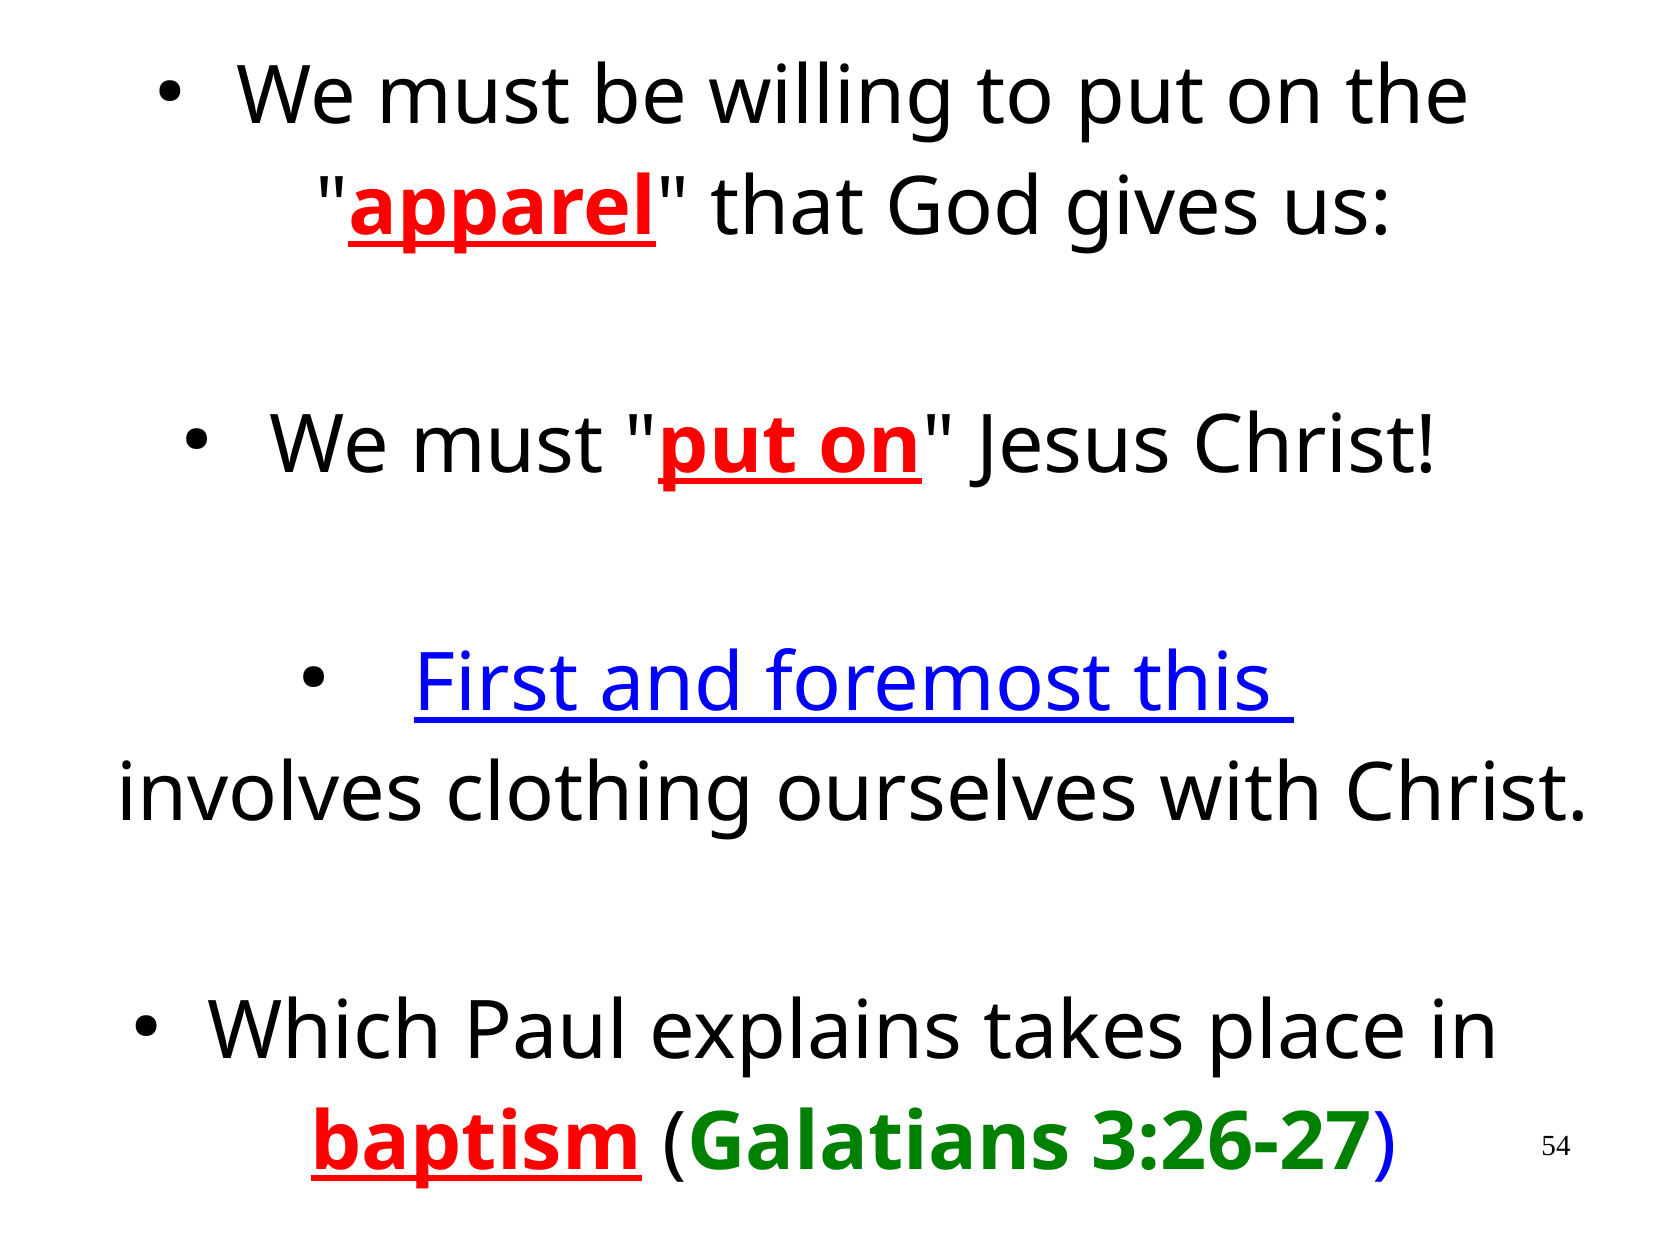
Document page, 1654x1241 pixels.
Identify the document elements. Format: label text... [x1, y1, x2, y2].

list We must be willing to put on the "apparel" that God gives us: We must "put on" Jesus Christ! First and foremost this involves clothing ourselves with Christ. Which Paul explains takes place in baptism (Galatians 3:26-27) [37, 37, 1613, 1201]
